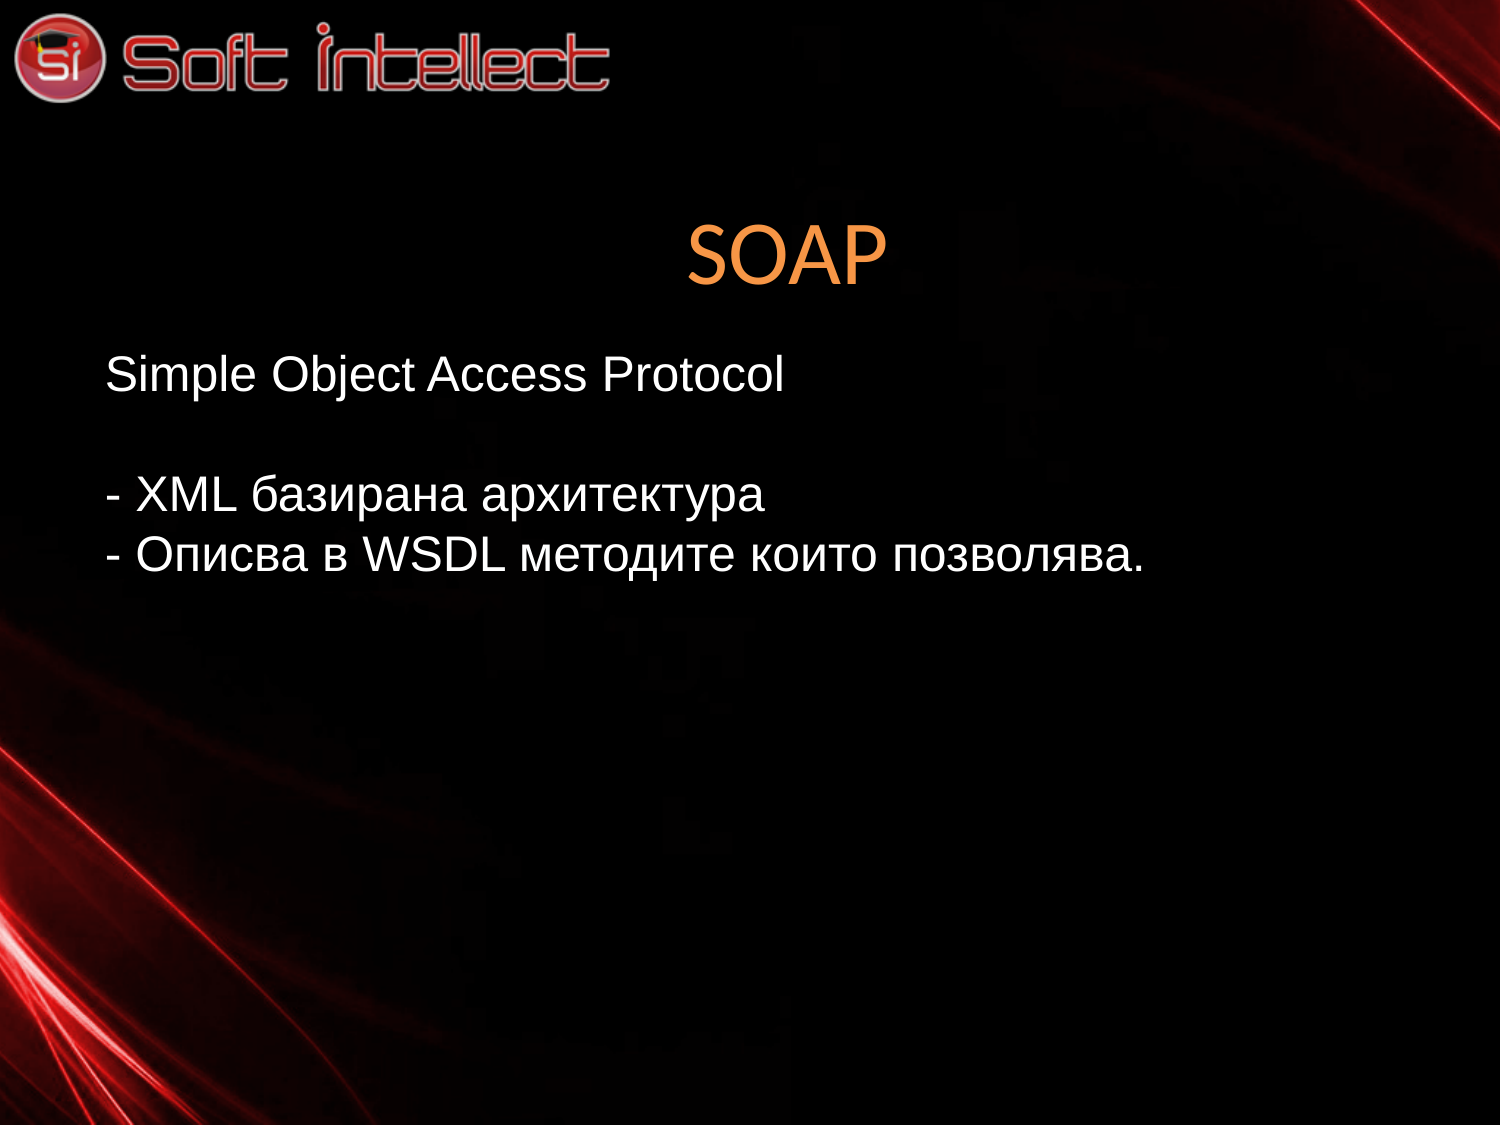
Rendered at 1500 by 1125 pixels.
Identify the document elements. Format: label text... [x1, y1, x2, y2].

picture [0, 0, 1500, 1125]
text_box SOAP [150, 127, 1425, 333]
text_box Simple Object Access Protocol - XML базирана архитектура - Описва в WSDL методите които позволява. [90, 333, 1425, 1080]
